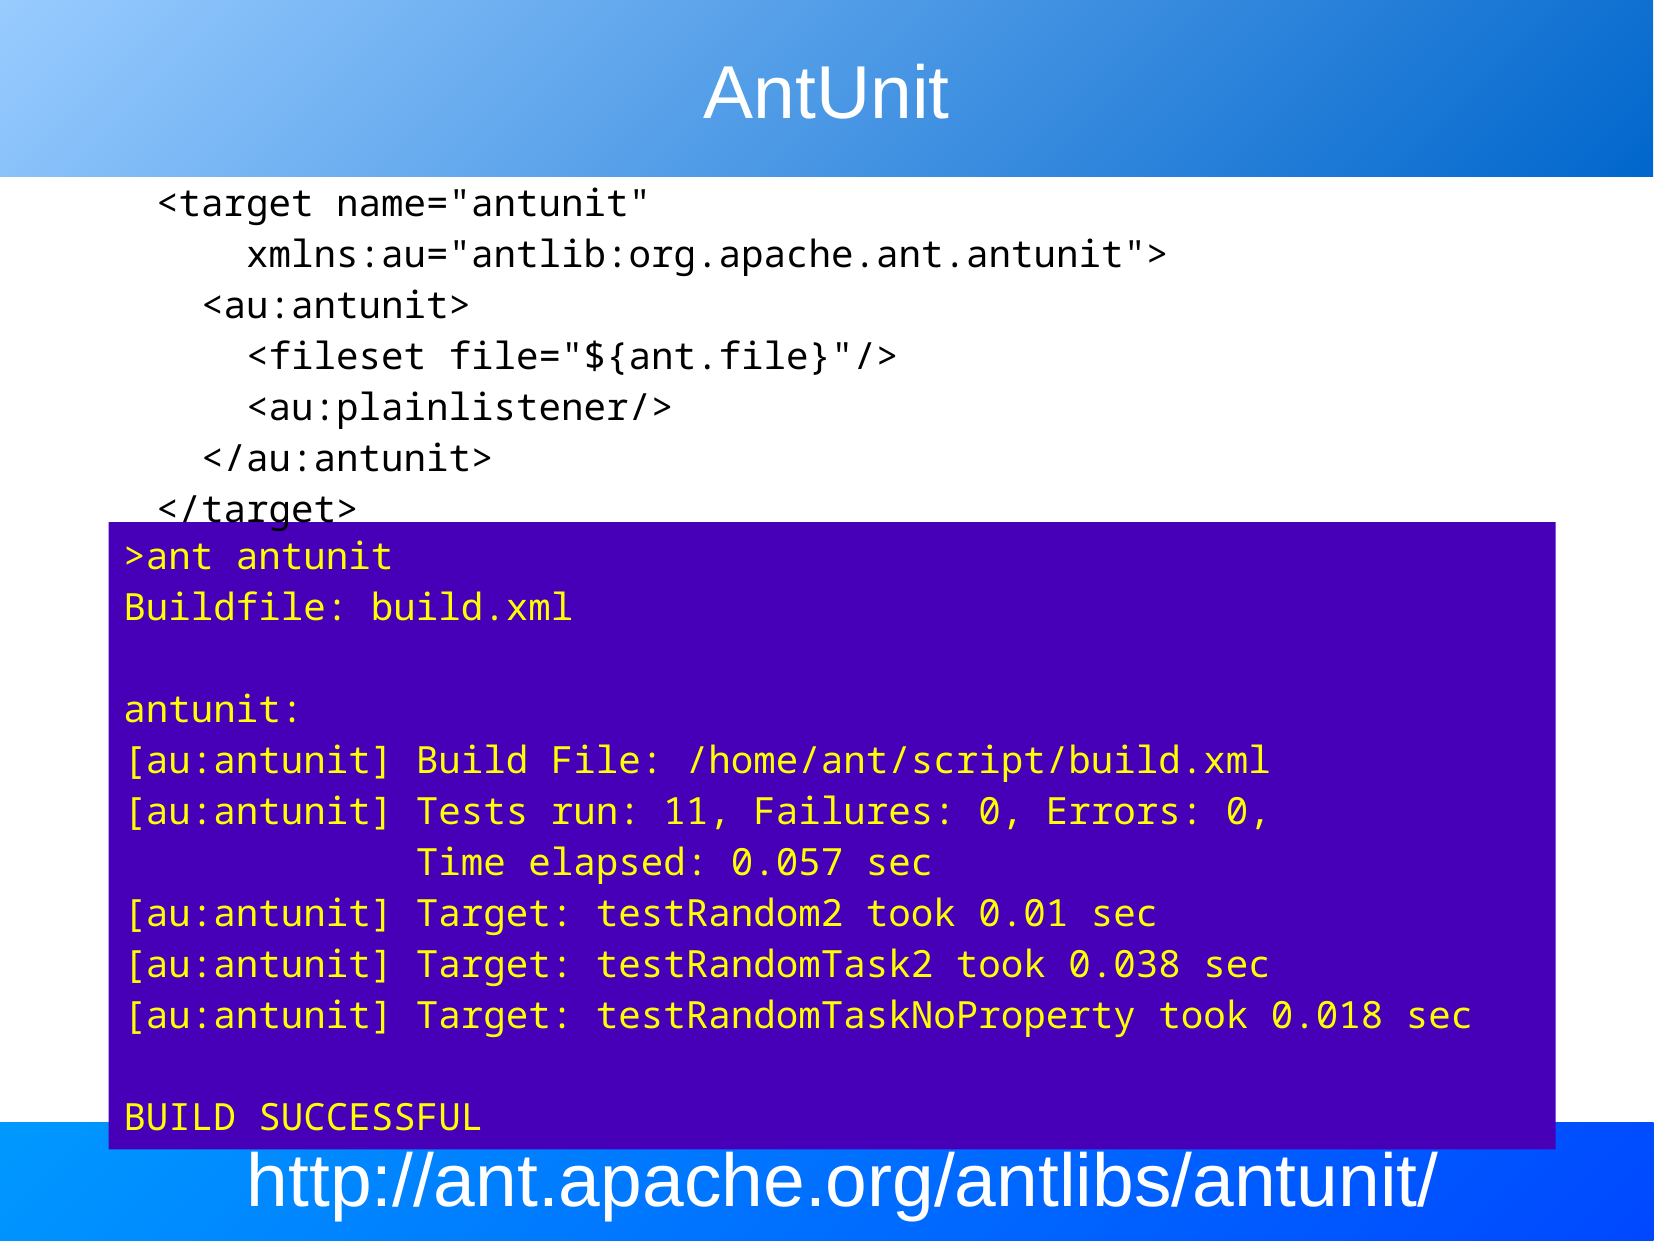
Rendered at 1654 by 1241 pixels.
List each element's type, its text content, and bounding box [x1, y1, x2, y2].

text_box >ant antunit Buildfile: build.xml antunit: [au:antunit] Build File: /home/ant/script/build.xml [au:antunit] Tests run: 11, Failures: 0, Errors: 0, Time elapsed: 0.057 sec [au:antunit] Target: testRandom2 took 0.01 sec [au:antunit] Target: testRandomTask2 took 0.038 sec [au:antunit] Target: testRandomTaskNoProperty took 0.018 sec BUILD SUCCESSFUL [108, 585, 1556, 1087]
title AntUnit [82, 22, 1571, 163]
title http://ant.apache.org/antlibs/antunit/ [179, 1136, 1506, 1225]
text_box <target name="antunit" xmlns:au="antlib:org.apache.ant.antunit"> <au:antunit> <fileset file="${ant.file}"/> <au:plainlistener/> </au:antunit> </target> [141, 192, 1589, 518]
